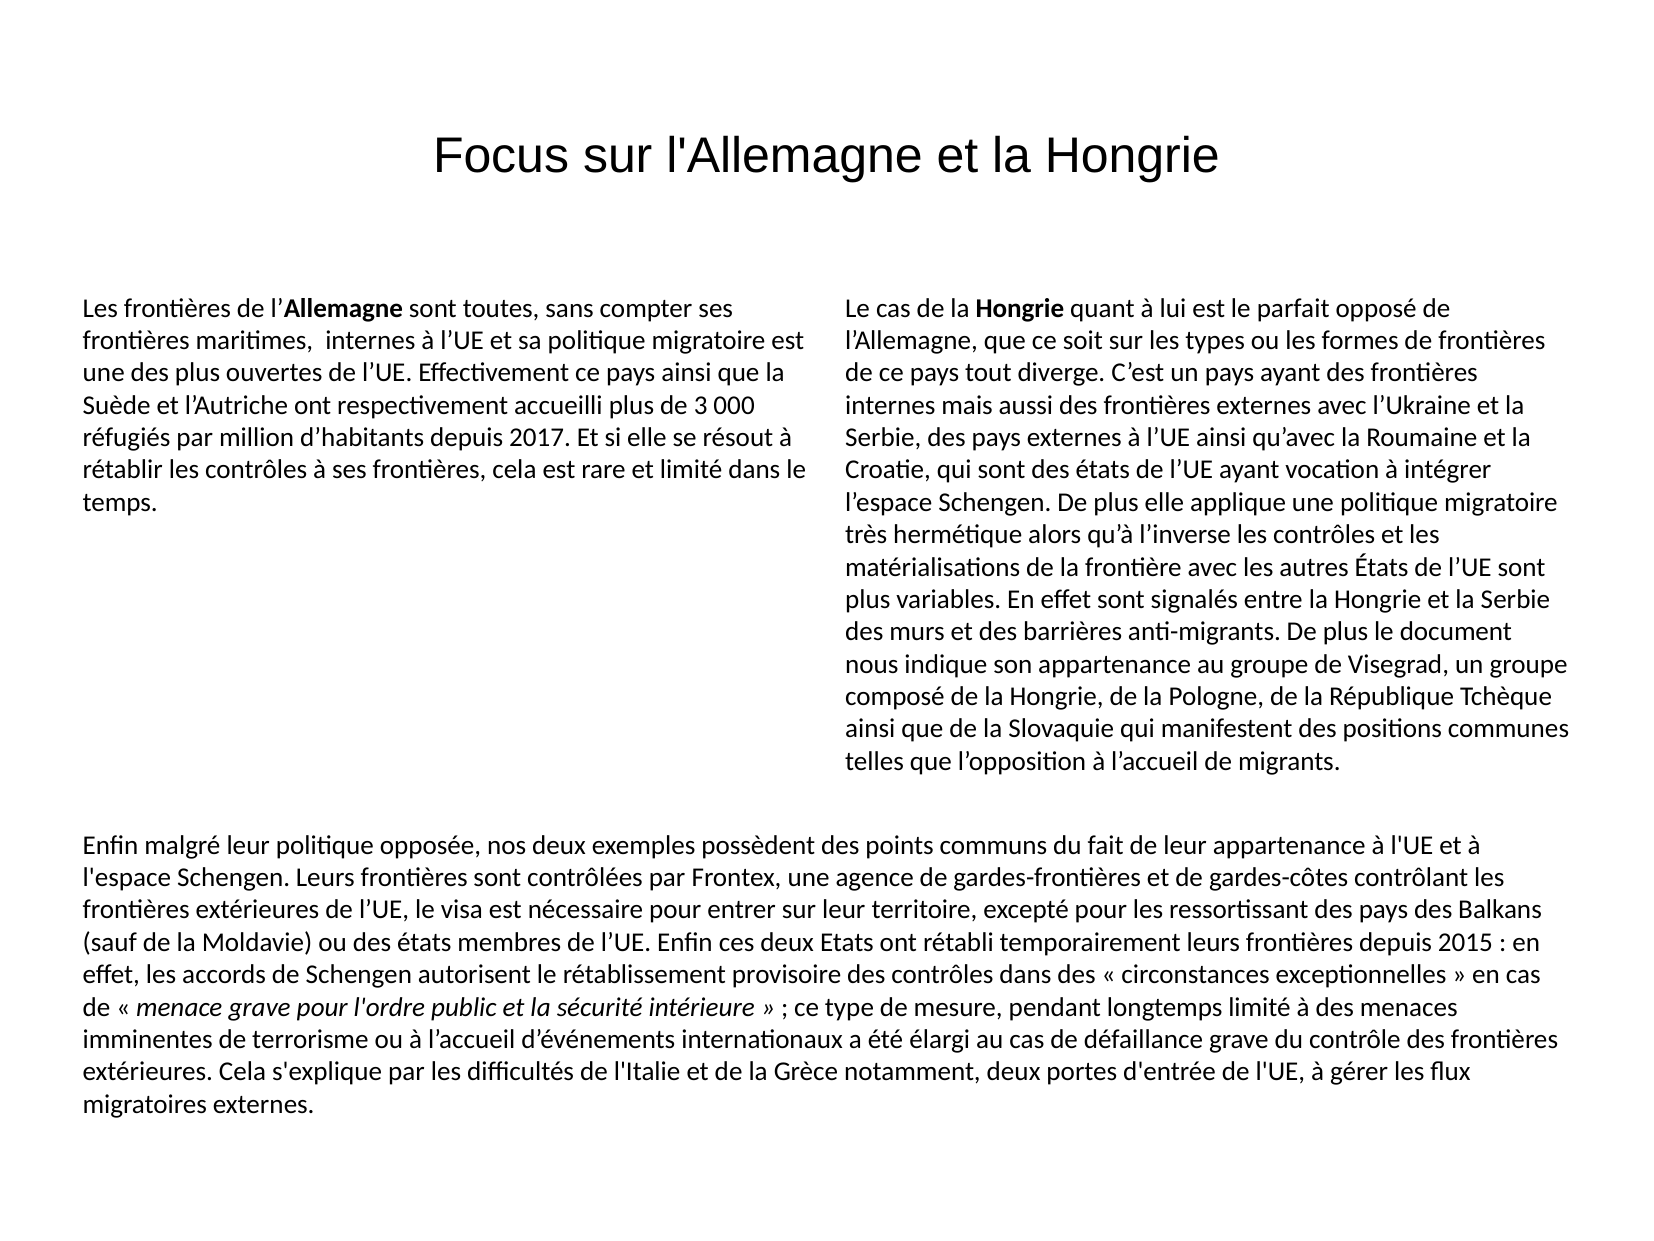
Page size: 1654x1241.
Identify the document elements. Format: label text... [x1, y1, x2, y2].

list Les frontières de l’Allemagne sont toutes, sans compter ses frontières maritimes, internes à l’UE et sa politique migratoire est une des plus ouvertes de l’UE. Effectivement ce pays ainsi que la Suède et l’Autriche ont respectivement accueilli plus de 3 000 réfugiés par million d’habitants depuis 2017. Et si elle se résout à rétablir les contrôles à ses frontières, cela est rare et limité dans le temps. [82, 290, 809, 681]
list Enfin malgré leur politique opposée, nos deux exemples possèdent des points communs du fait de leur appartenance à l'UE et à l'espace Schengen. Leurs frontières sont contrôlées par Frontex, une agence de gardes-frontières et de gardes-côtes contrôlant les frontières extérieures de l’UE, le visa est nécessaire pour entrer sur leur territoire, excepté pour les ressortissant des pays des Balkans (sauf de la Moldavie) ou des états membres de l’UE. Enfin ces deux Etats ont rétabli temporairement leurs frontières depuis 2015 : en effet, les accords de Schengen autorisent le rétablissement provisoire des contrôles dans des « circonstances exceptionnelles » en cas de « menace grave pour l'ordre public et la sécurité intérieure » ; ce type de mesure, pendant longtemps limité à des menaces imminentes de terrorisme ou à l’accueil d’événements internationaux a été élargi au cas de défaillance grave du contrôle des frontières extérieures. Cela s'explique par les difficultés de l'Italie et de la Grèce notamment, deux portes d'entrée de l'UE, à gérer les flux migratoires externes. [82, 717, 1571, 1120]
title Focus sur l'Allemagne et la Hongrie [82, 49, 1571, 257]
list Le cas de la Hongrie quant à lui est le parfait opposé de l’Allemagne, que ce soit sur les types ou les formes de frontières de ce pays tout diverge. C’est un pays ayant des frontières internes mais aussi des frontières externes avec l’Ukraine et la Serbie, des pays externes à l’UE ainsi qu’avec la Roumaine et la Croatie, qui sont des états de l’UE ayant vocation à intégrer l’espace Schengen. De plus elle applique une politique migratoire très hermétique alors qu’à l’inverse les contrôles et les matérialisations de la frontière avec les autres États de l’UE sont plus variables. En effet sont signalés entre la Hongrie et la Serbie des murs et des barrières anti-migrants. De plus le document nous indique son appartenance au groupe de Visegrad, un groupe composé de la Hongrie, de la Pologne, de la République Tchèque ainsi que de la Slovaquie qui manifestent des positions communes telles que l’opposition à l’accueil de migrants. [845, 290, 1572, 848]
